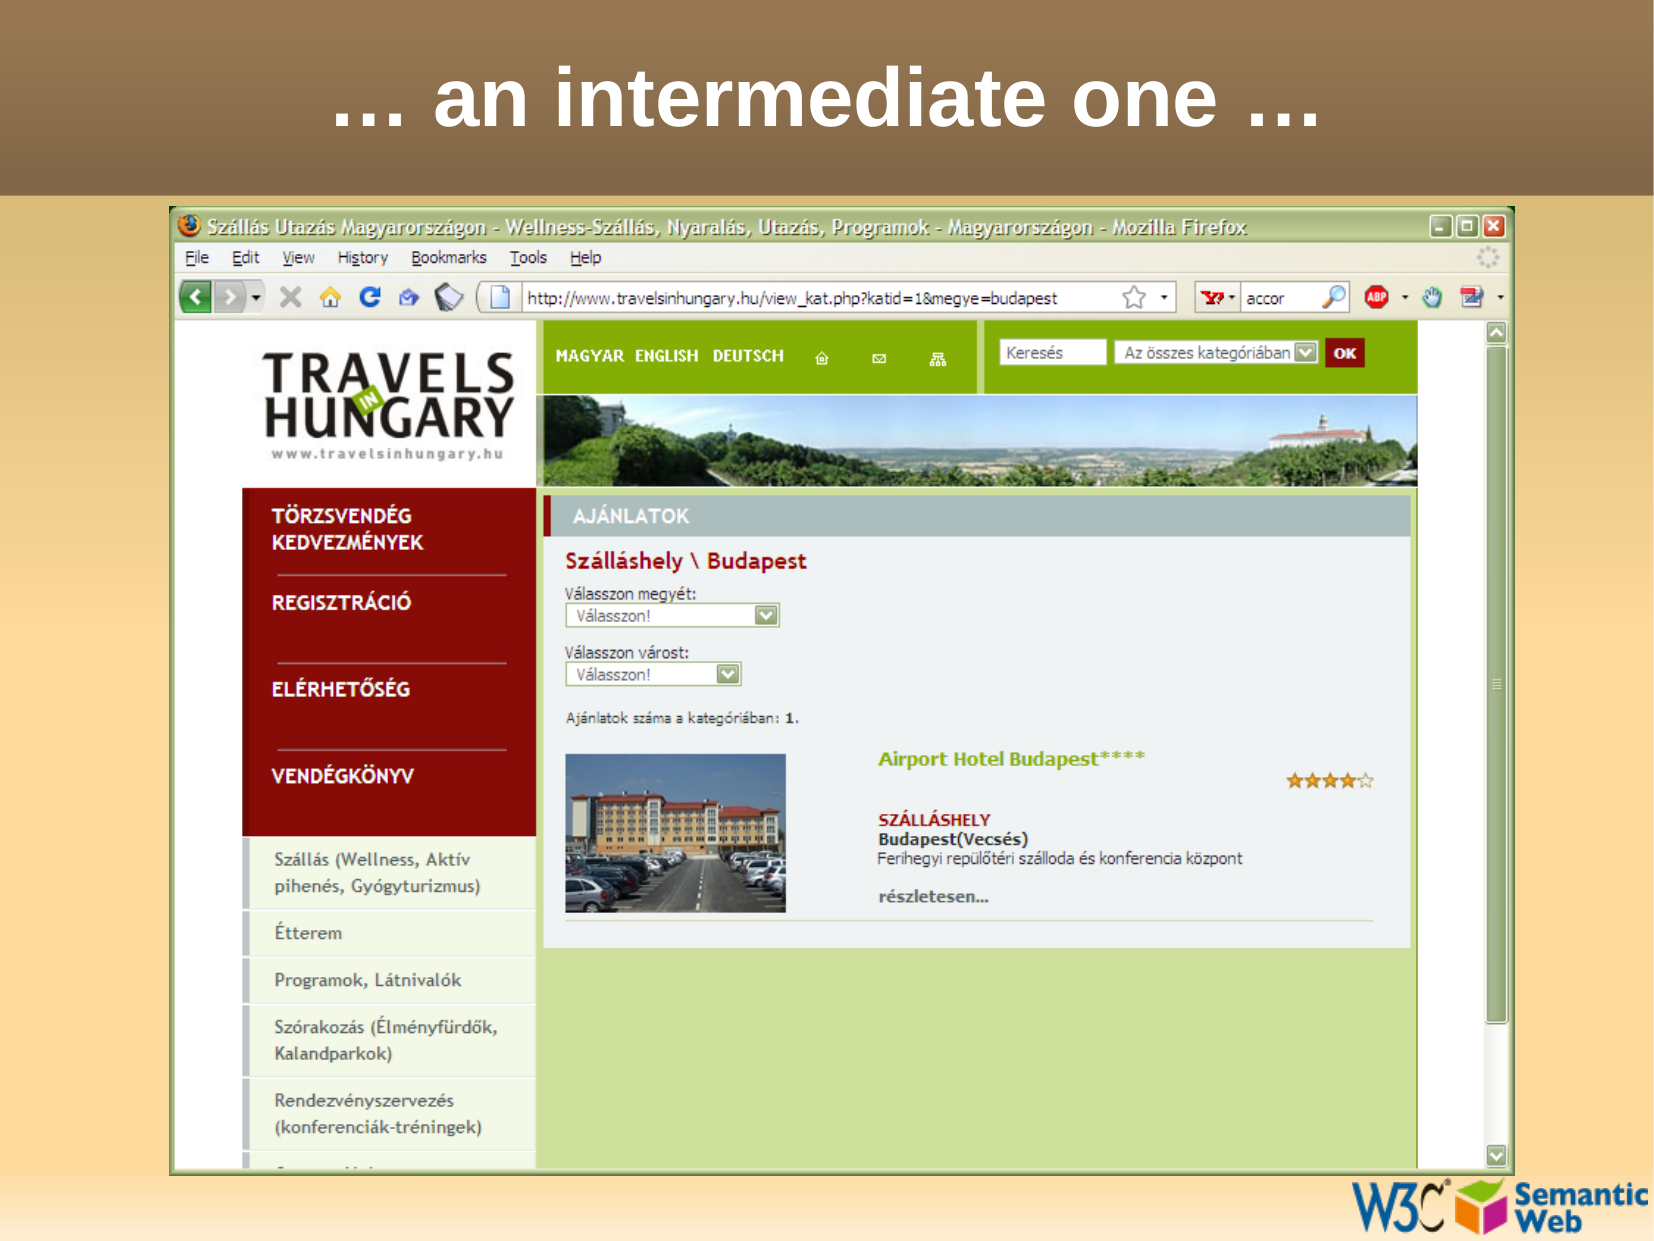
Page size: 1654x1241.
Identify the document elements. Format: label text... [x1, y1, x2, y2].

title … an intermediate one … [0, 0, 1654, 196]
picture [0, 196, 1654, 1241]
